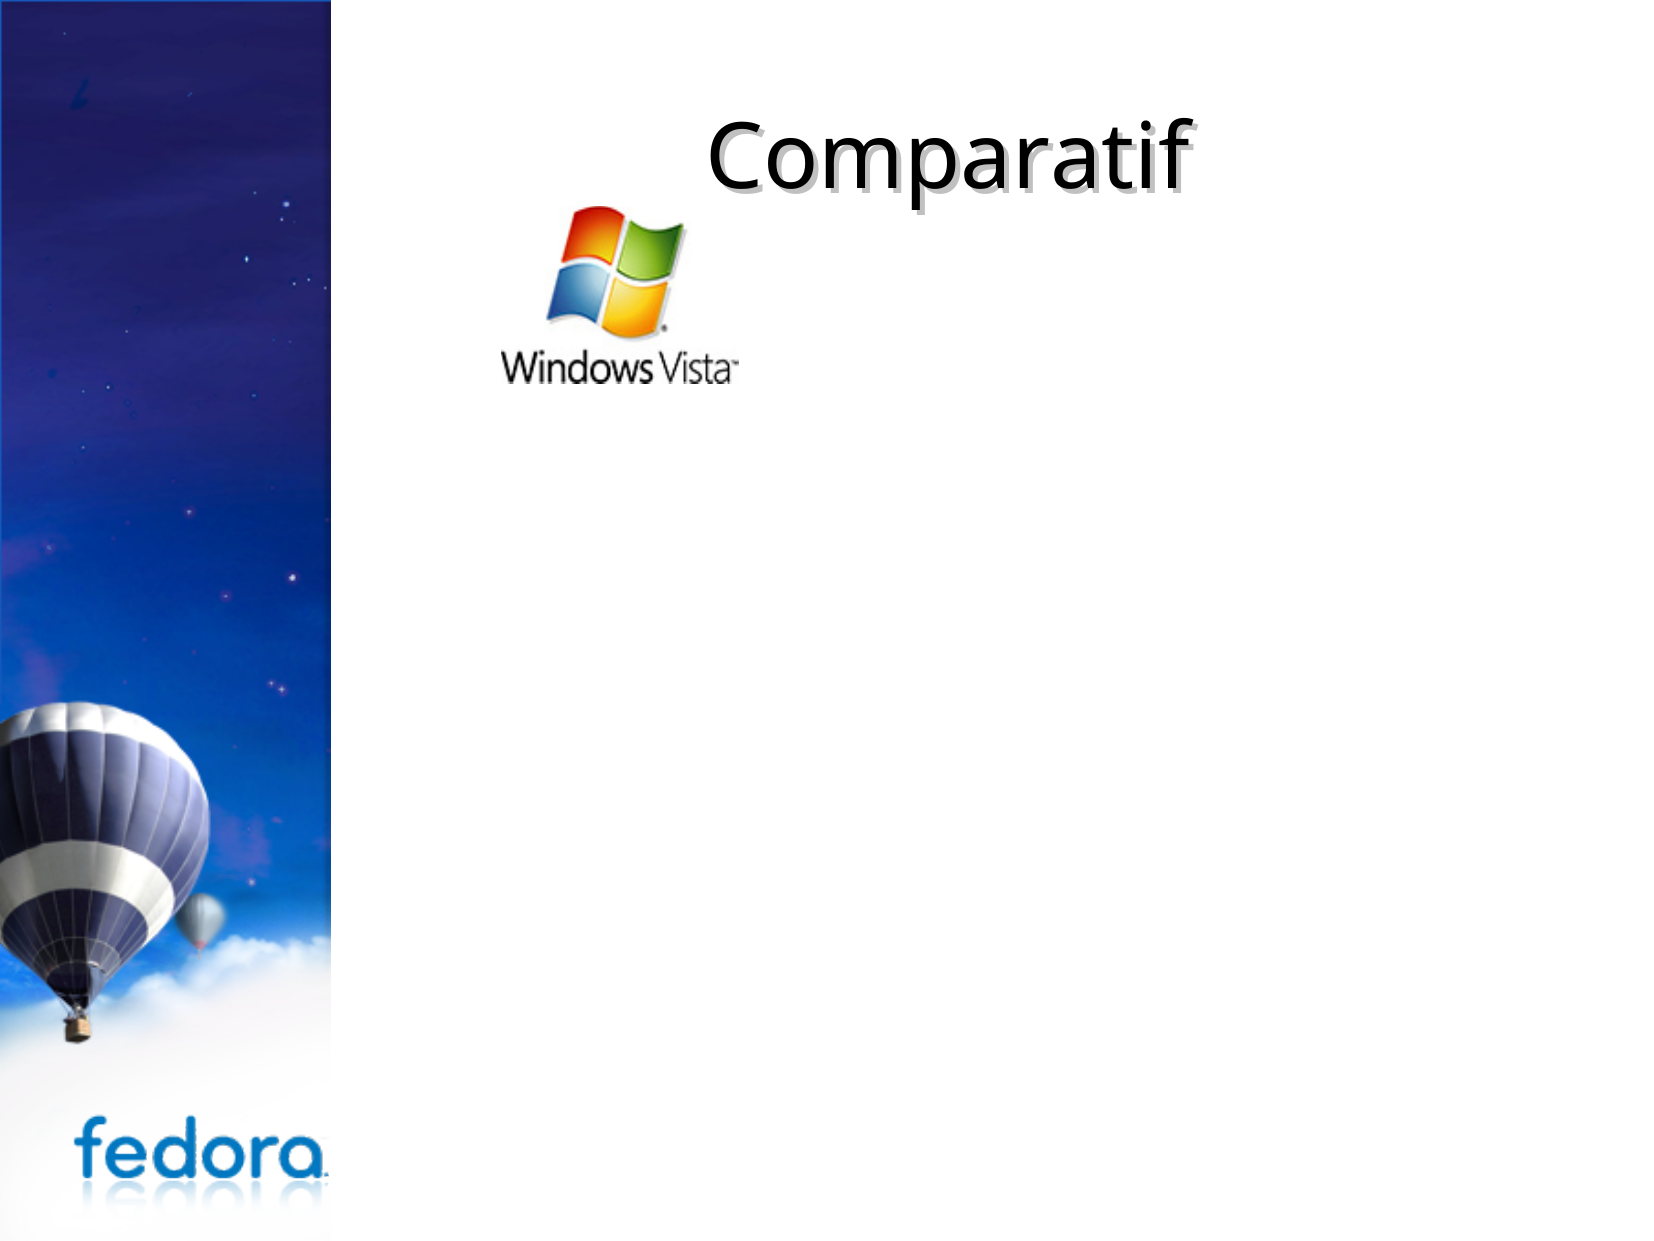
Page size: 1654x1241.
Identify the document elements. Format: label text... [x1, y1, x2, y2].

picture [501, 206, 739, 384]
picture [0, 0, 331, 1241]
title Comparatif [331, 49, 1571, 257]
